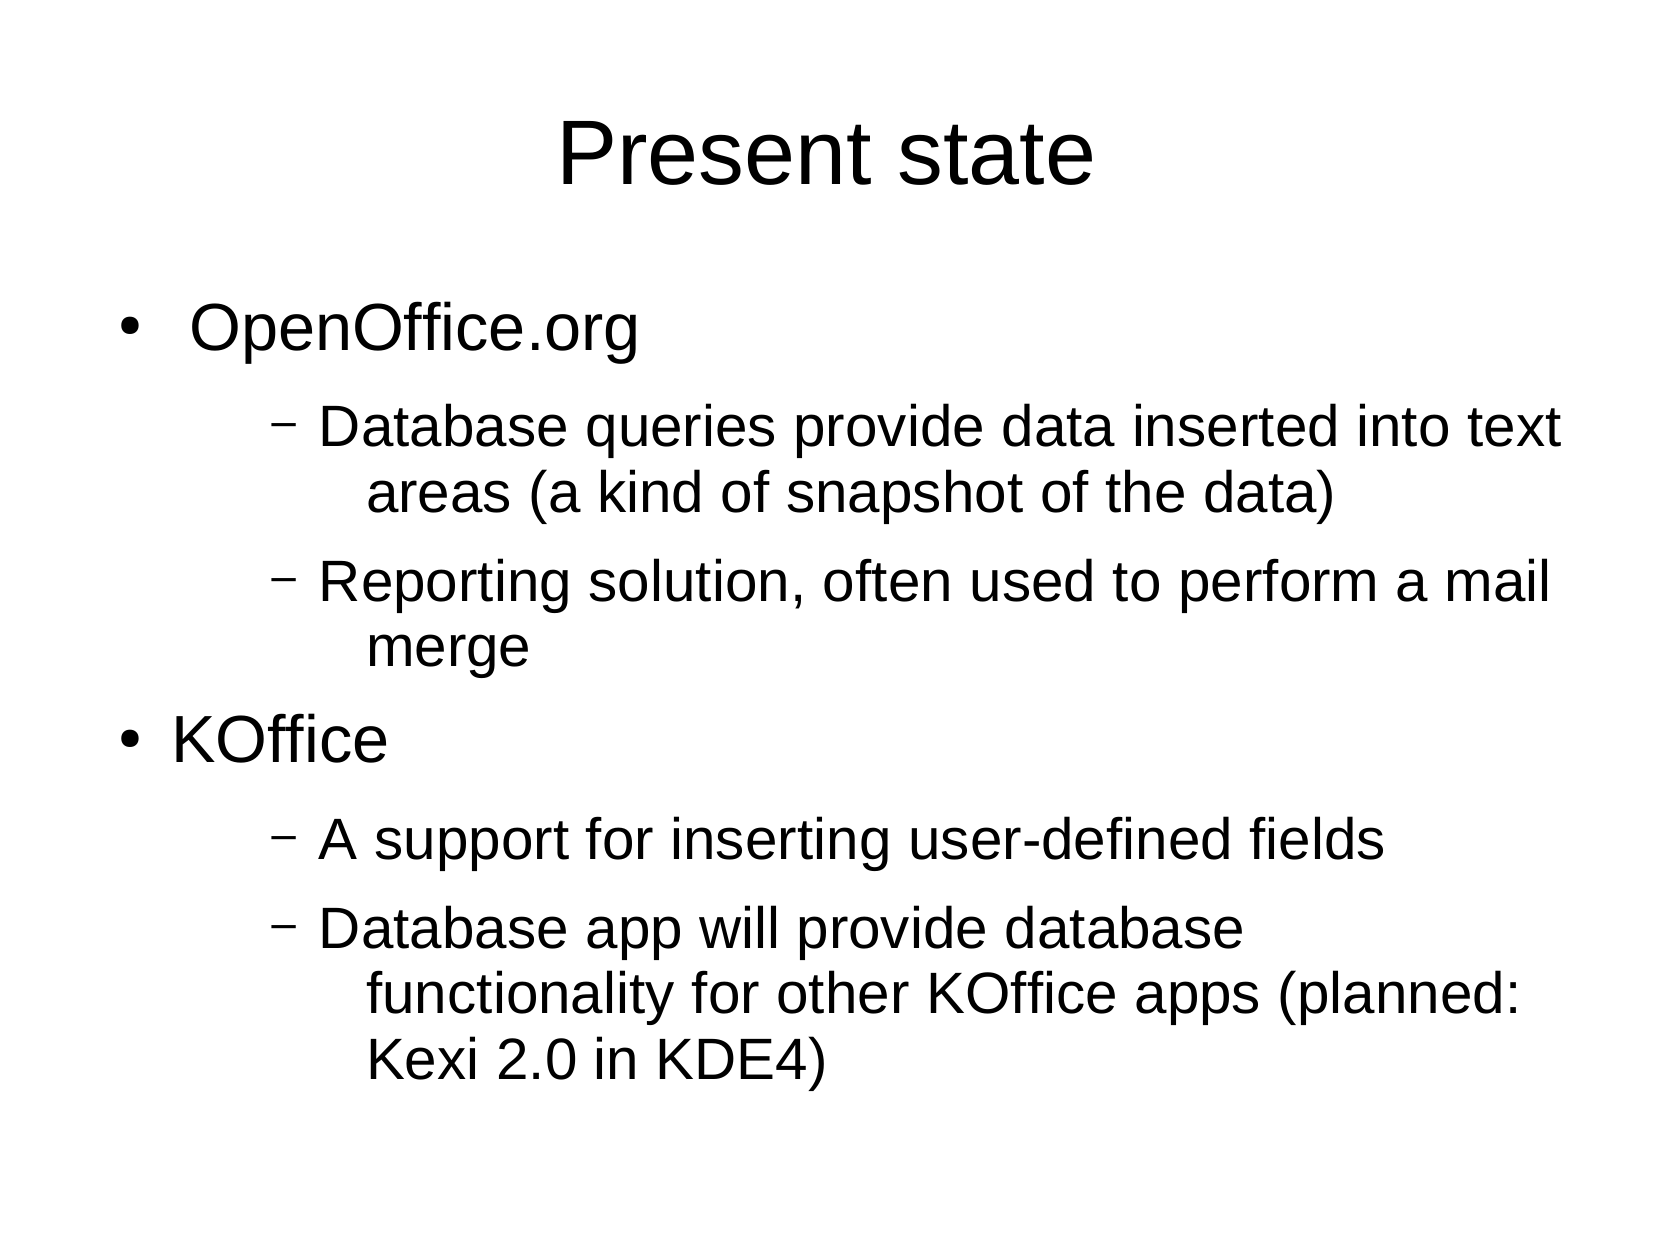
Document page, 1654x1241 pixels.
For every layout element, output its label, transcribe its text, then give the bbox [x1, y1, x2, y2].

title Present state [82, 49, 1571, 257]
list OpenOffice.org Database queries provide data inserted into text areas (a kind of snapshot of the data) Reporting solution, often used to perform a mail merge KOffice A support for inserting user-defined fields Database app will provide database functionality for other KOffice apps (planned: Kexi 2.0 in KDE4) [82, 290, 1571, 1109]
